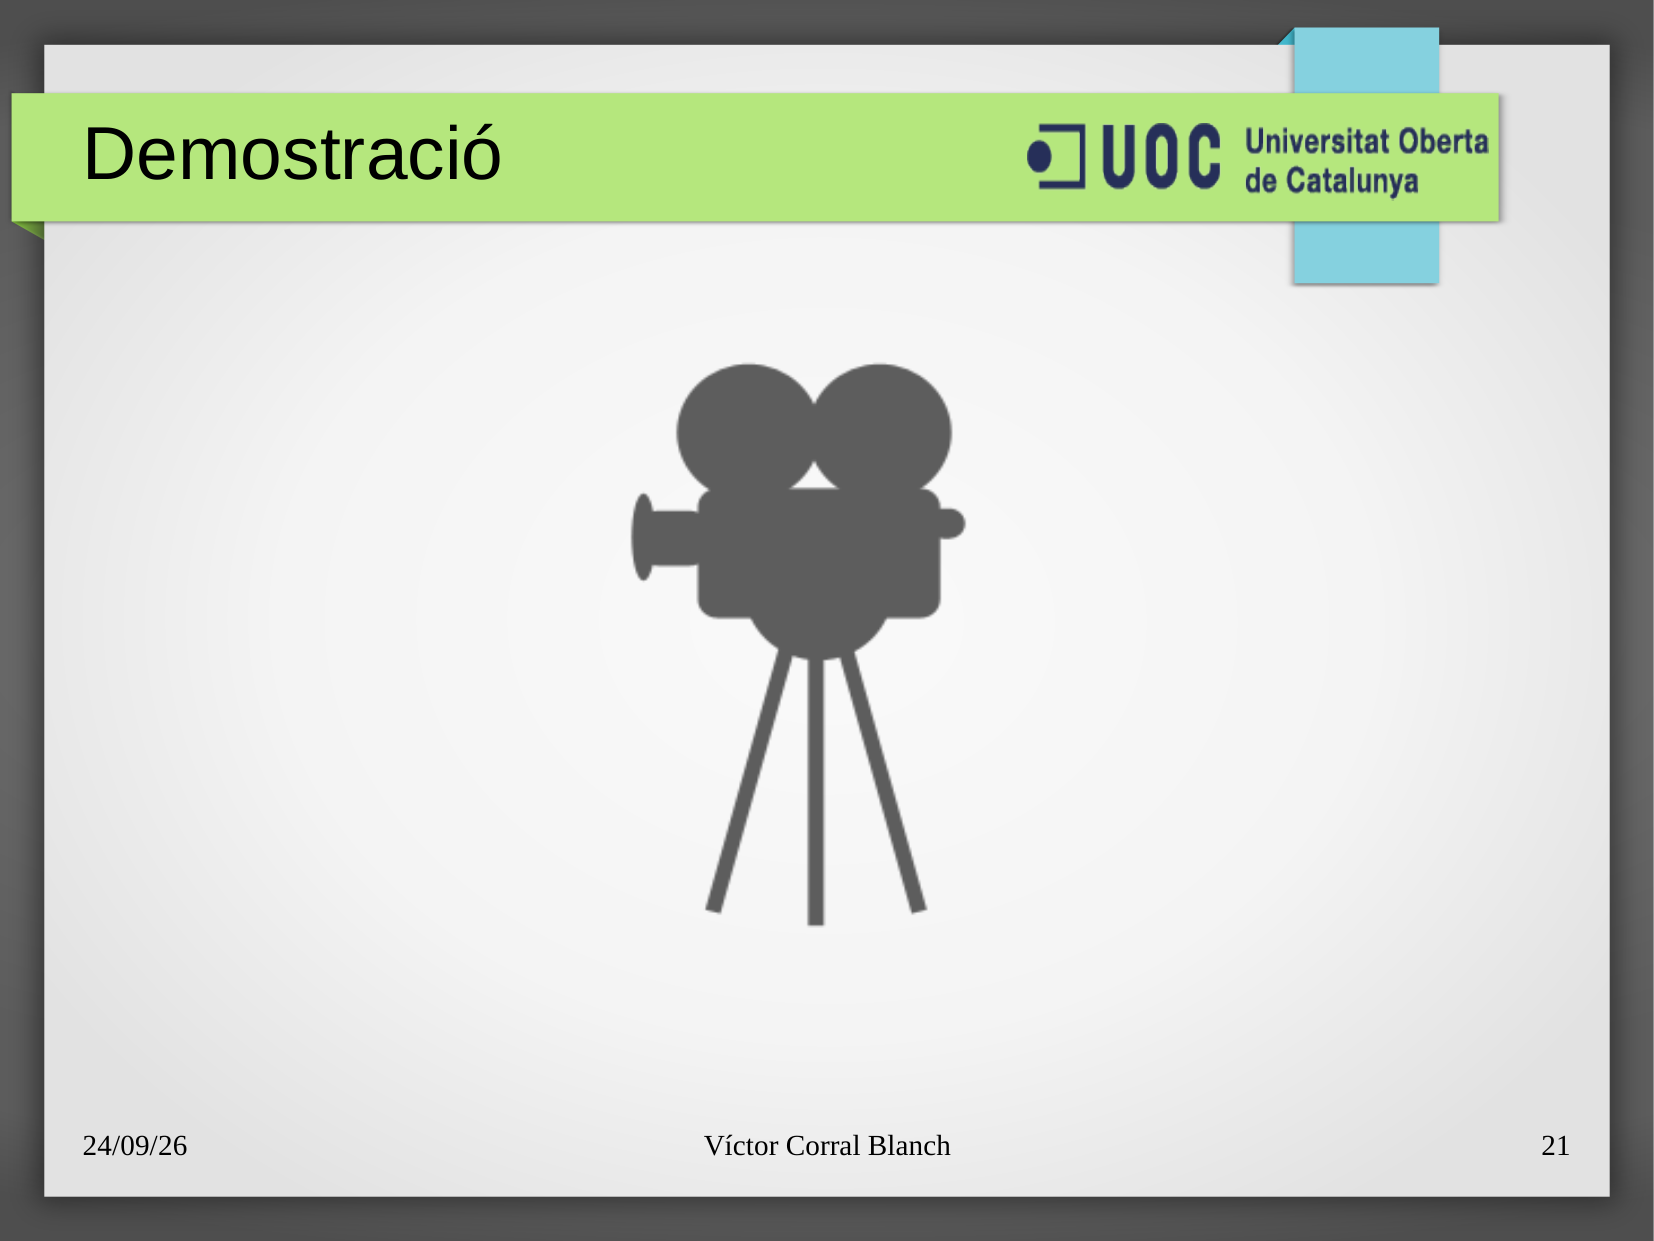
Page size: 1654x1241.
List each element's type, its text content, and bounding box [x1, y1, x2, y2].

picture [0, 0, 1654, 1241]
title Demostració [82, 94, 1016, 213]
